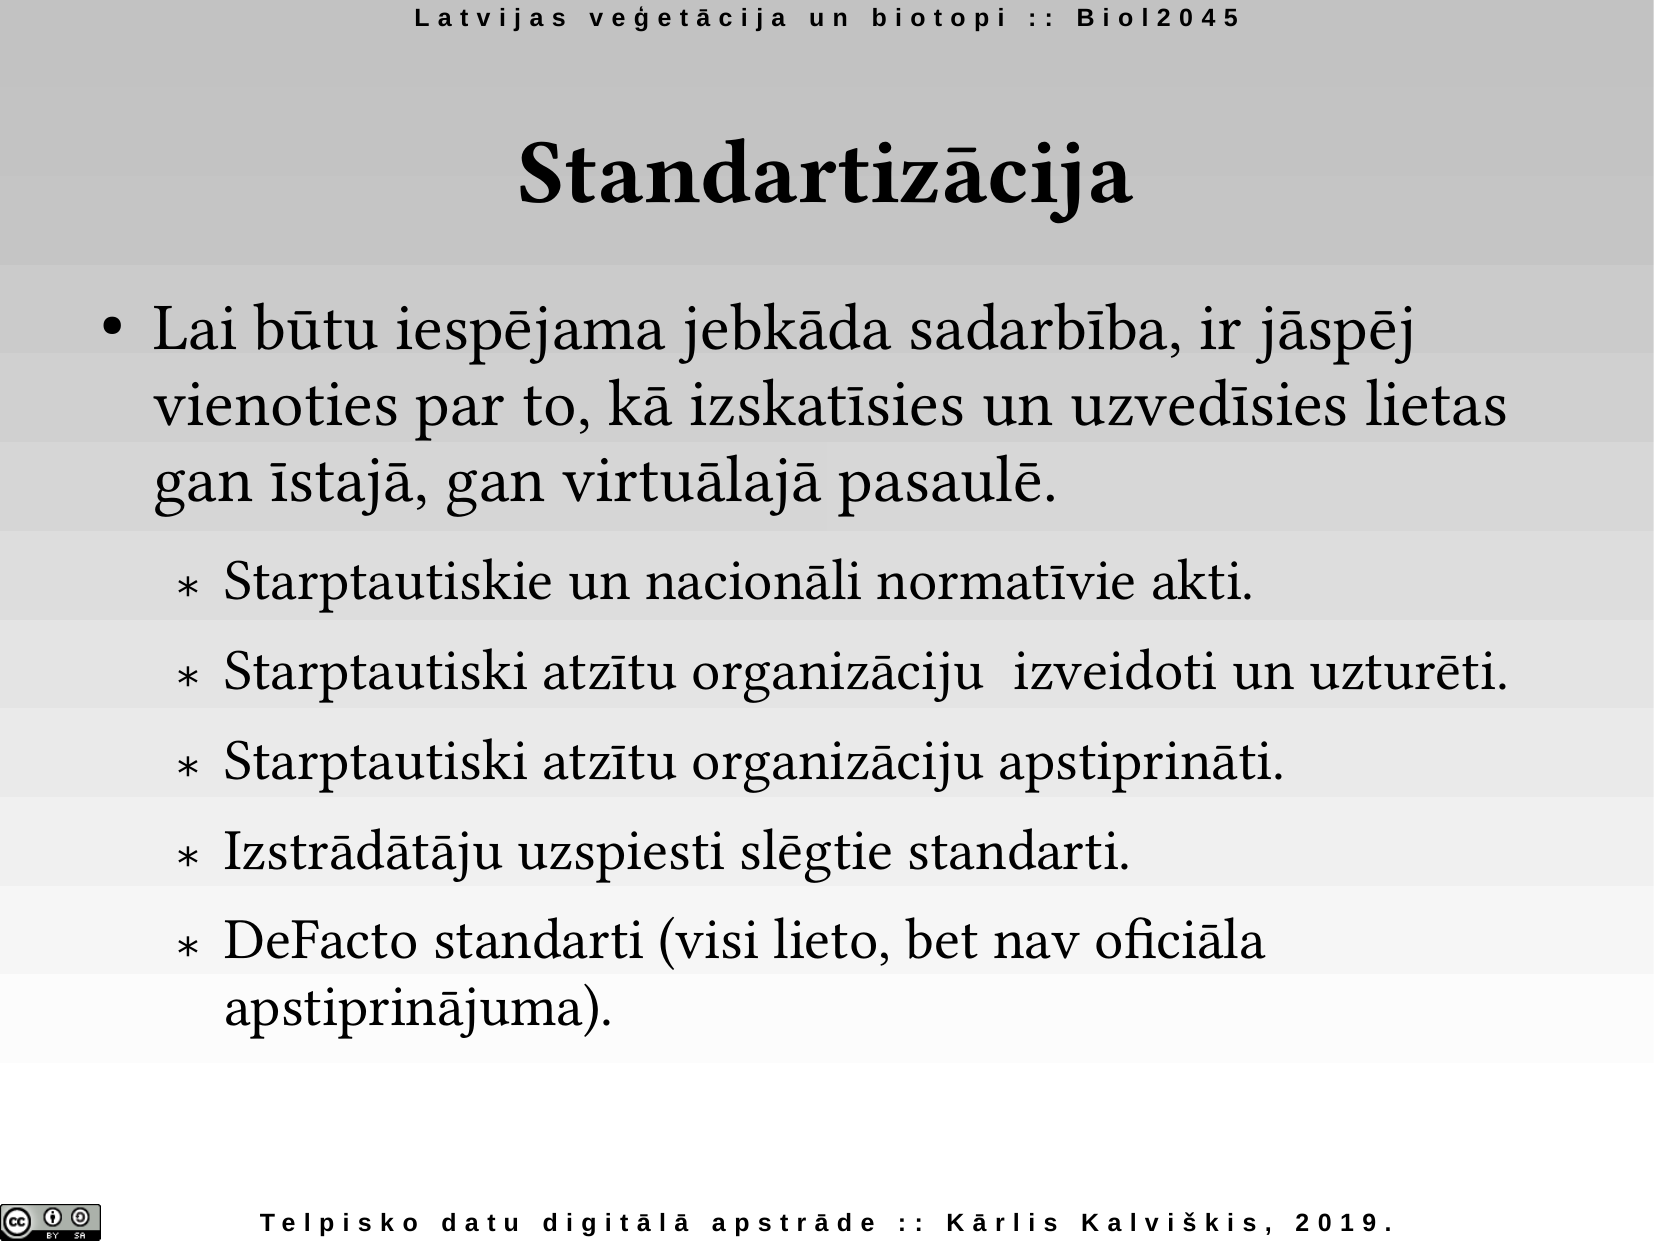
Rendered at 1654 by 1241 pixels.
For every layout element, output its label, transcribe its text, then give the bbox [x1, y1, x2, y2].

list Lai būtu iespējama jebkāda sadarbība, ir jāspēj vienoties par to, kā izskatīsies un uzvedīsies lietas gan īstajā, gan virtuālajā pasaulē. Starptautiskie un nacionāli normatīvie akti. Starptautiski atzītu organizāciju izveidoti un uzturēti. Starptautiski atzītu organizāciju apstiprināti. Izstrādātāju uzspiesti slēgtie standarti. DeFacto standarti (visi lieto, bet nav oficiāla apstiprinājuma). [82, 289, 1571, 1098]
picture [0, 0, 1654, 1241]
title Standartizācija [29, 49, 1625, 296]
